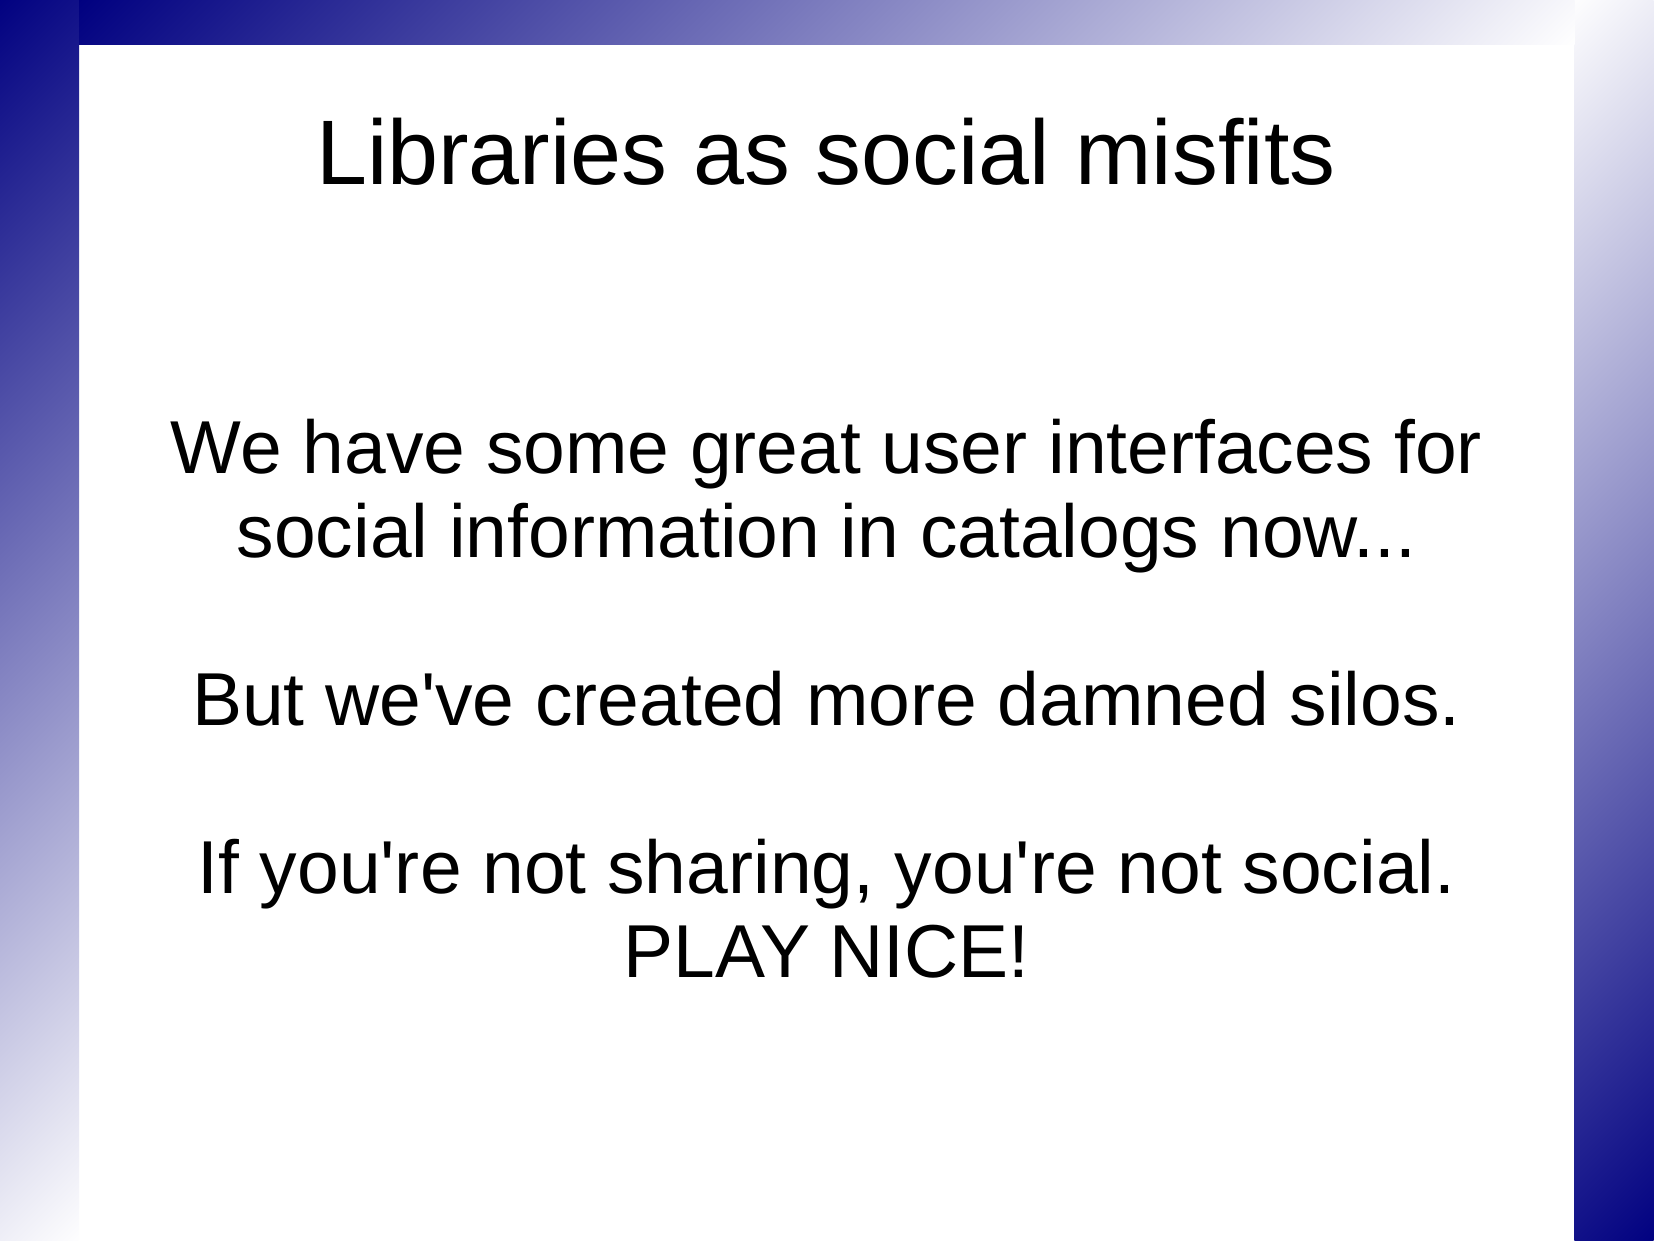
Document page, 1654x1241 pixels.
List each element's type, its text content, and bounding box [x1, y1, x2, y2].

subtitle We have some great user interfaces for social information in catalogs now... But we've created more damned silos. If you're not sharing, you're not social. PLAY NICE! [82, 290, 1571, 1109]
title Libraries as social misfits [82, 49, 1571, 257]
